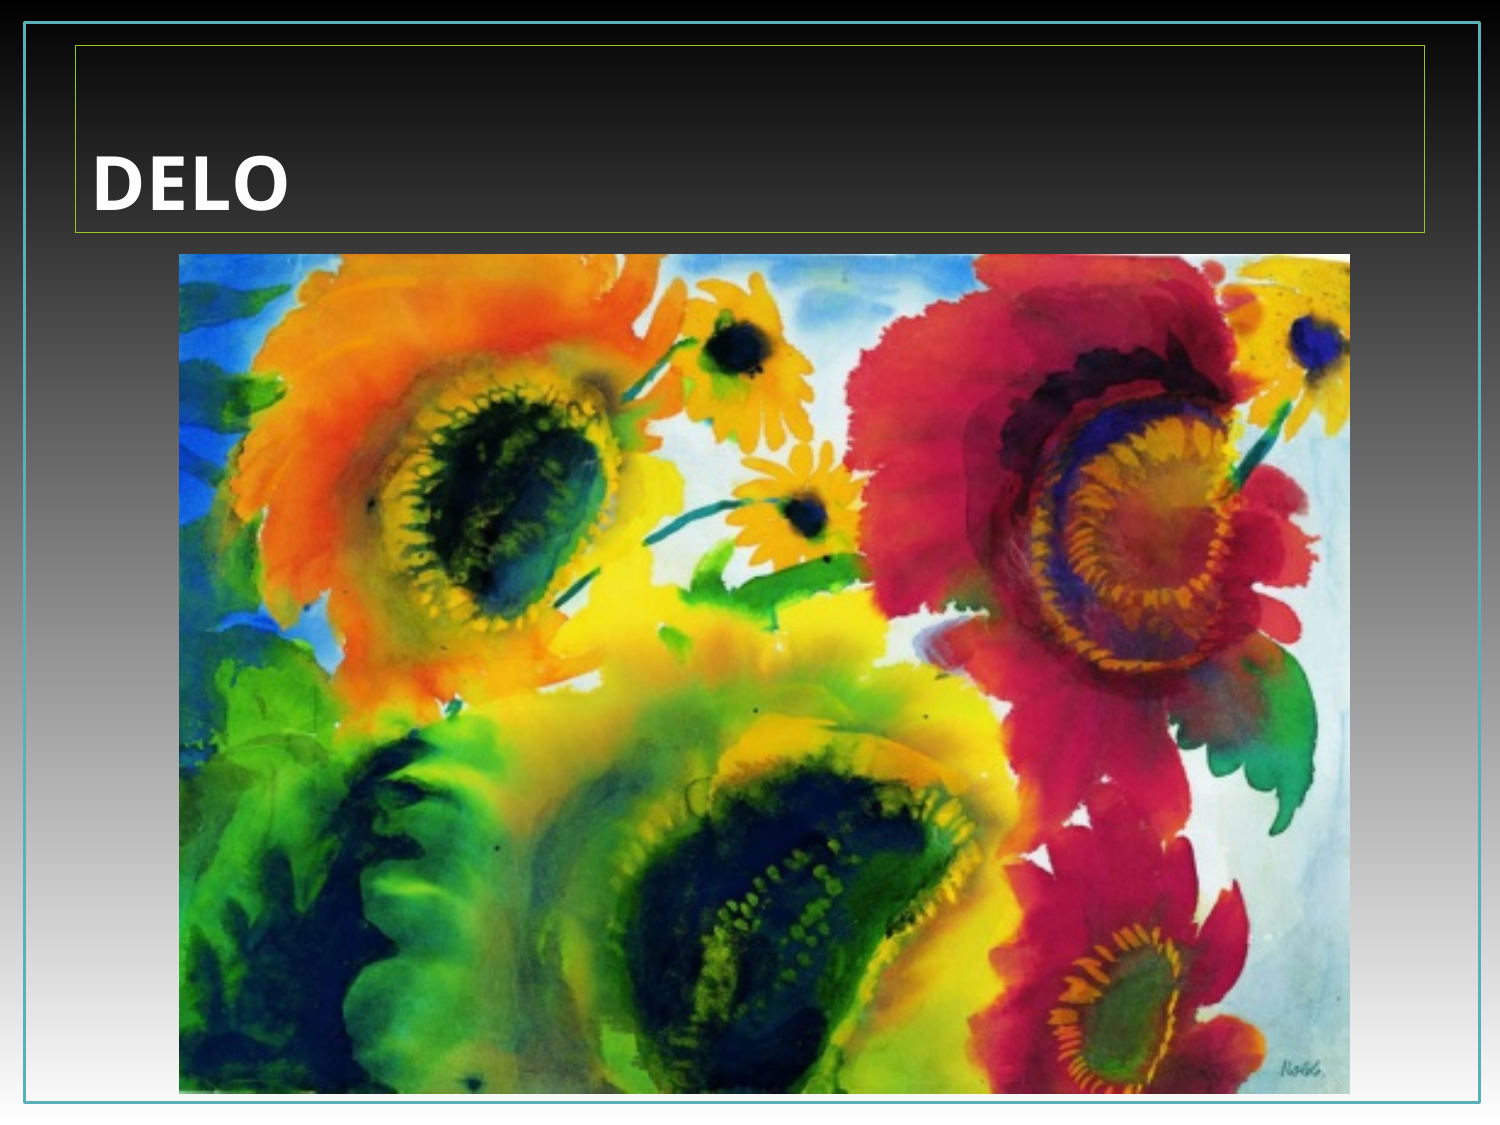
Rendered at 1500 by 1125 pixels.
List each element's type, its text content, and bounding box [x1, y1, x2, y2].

title DELO [75, 45, 1425, 233]
picture [179, 254, 1350, 1094]
